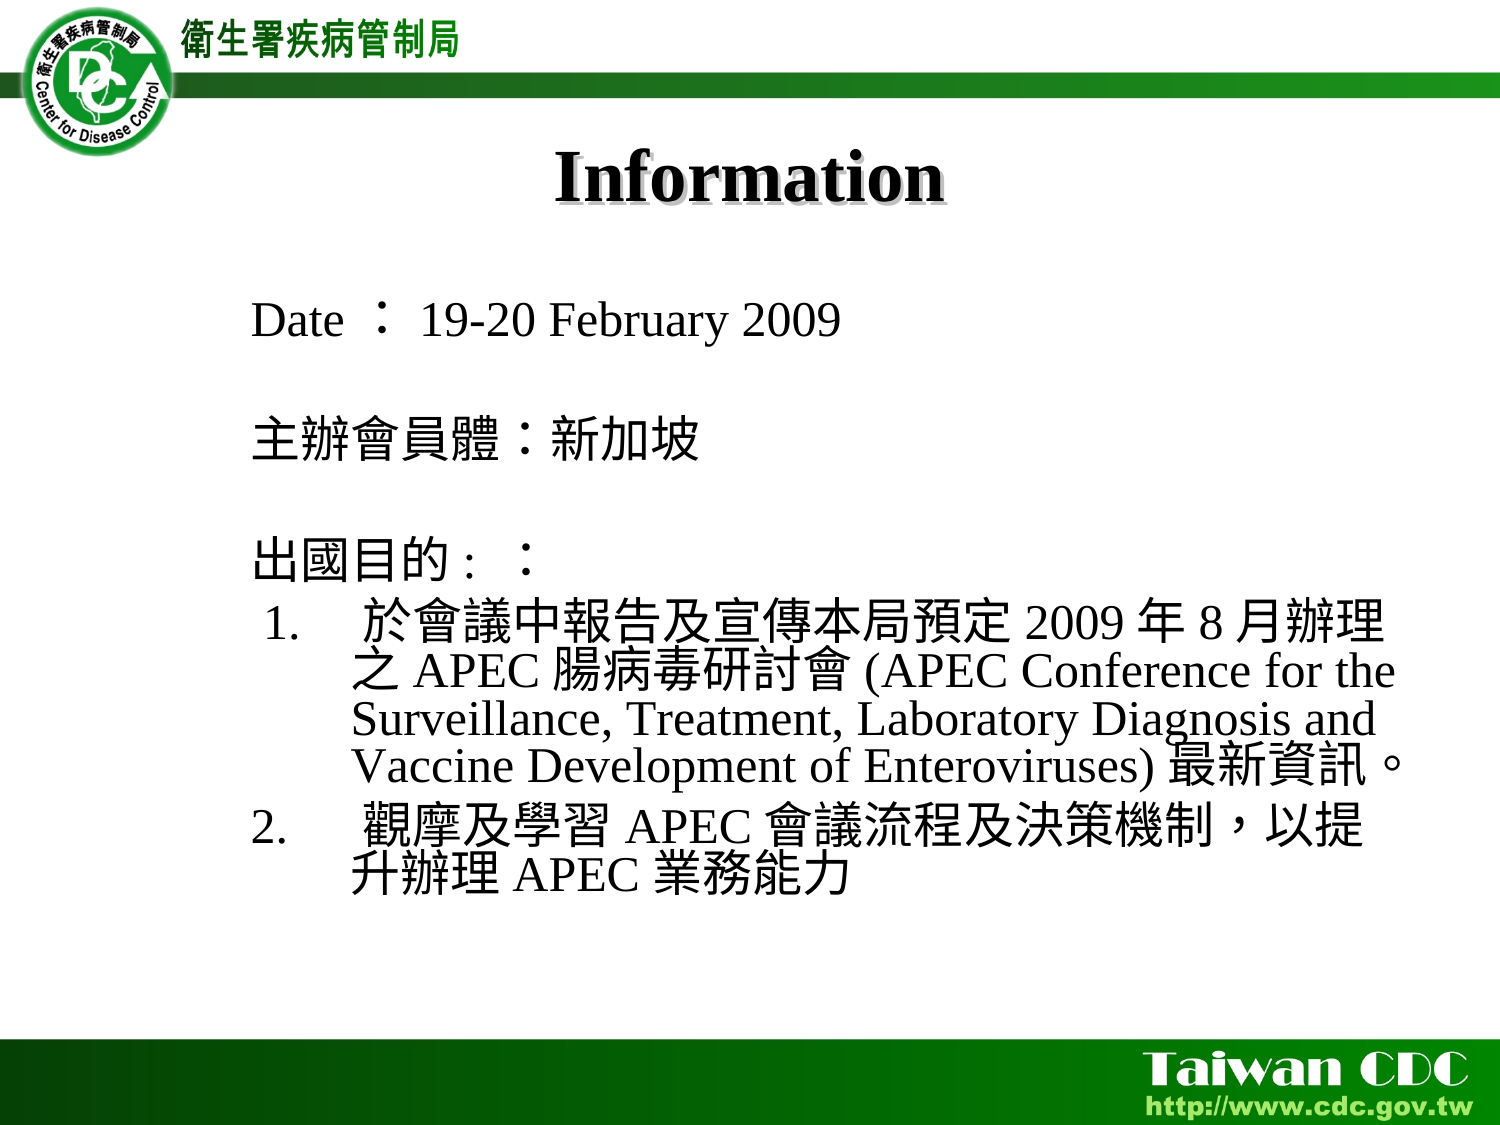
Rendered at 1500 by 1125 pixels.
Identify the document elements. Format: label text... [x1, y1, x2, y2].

list Date：19-20 February 2009 主辦會員體：新加坡 出國目的: ： 1. 於會議中報告及宣傳本局預定2009年8月辦理之APEC腸病毒研討會(APEC Conference for the Surveillance, Treatment, Laboratory Diagnosis and Vaccine Development of Enteroviruses)最新資訊。 2. 觀摩及學習APEC會議流程及決策機制，以提升辦理APEC業務能力 [135, 290, 1412, 1024]
title Information [112, 78, 1388, 266]
